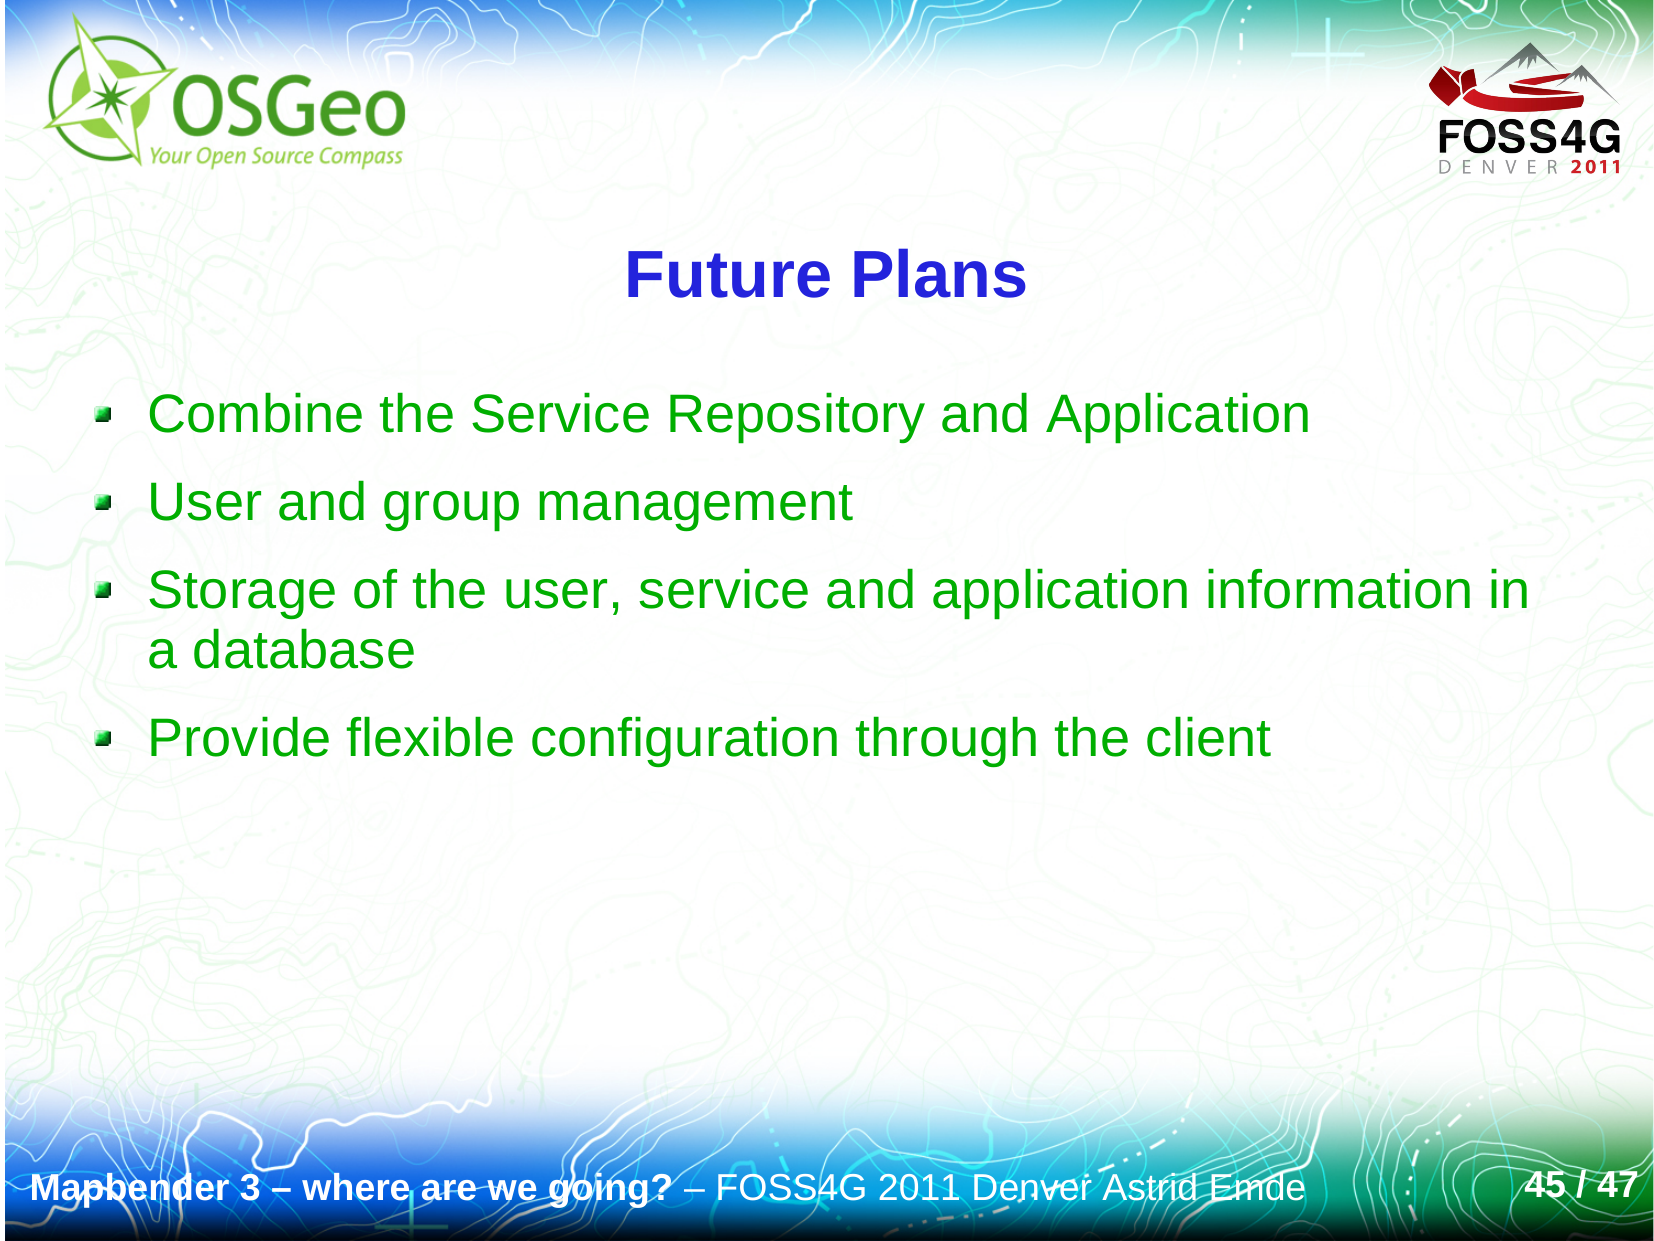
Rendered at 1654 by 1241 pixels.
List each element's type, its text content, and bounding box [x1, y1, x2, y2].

picture [5, 0, 1654, 1241]
title Future Plans [82, 208, 1571, 342]
list Combine the Service Repository and Application User and group management Storage of the user, service and application information in a database Provide flexible configuration through the client [76, 383, 1565, 1188]
